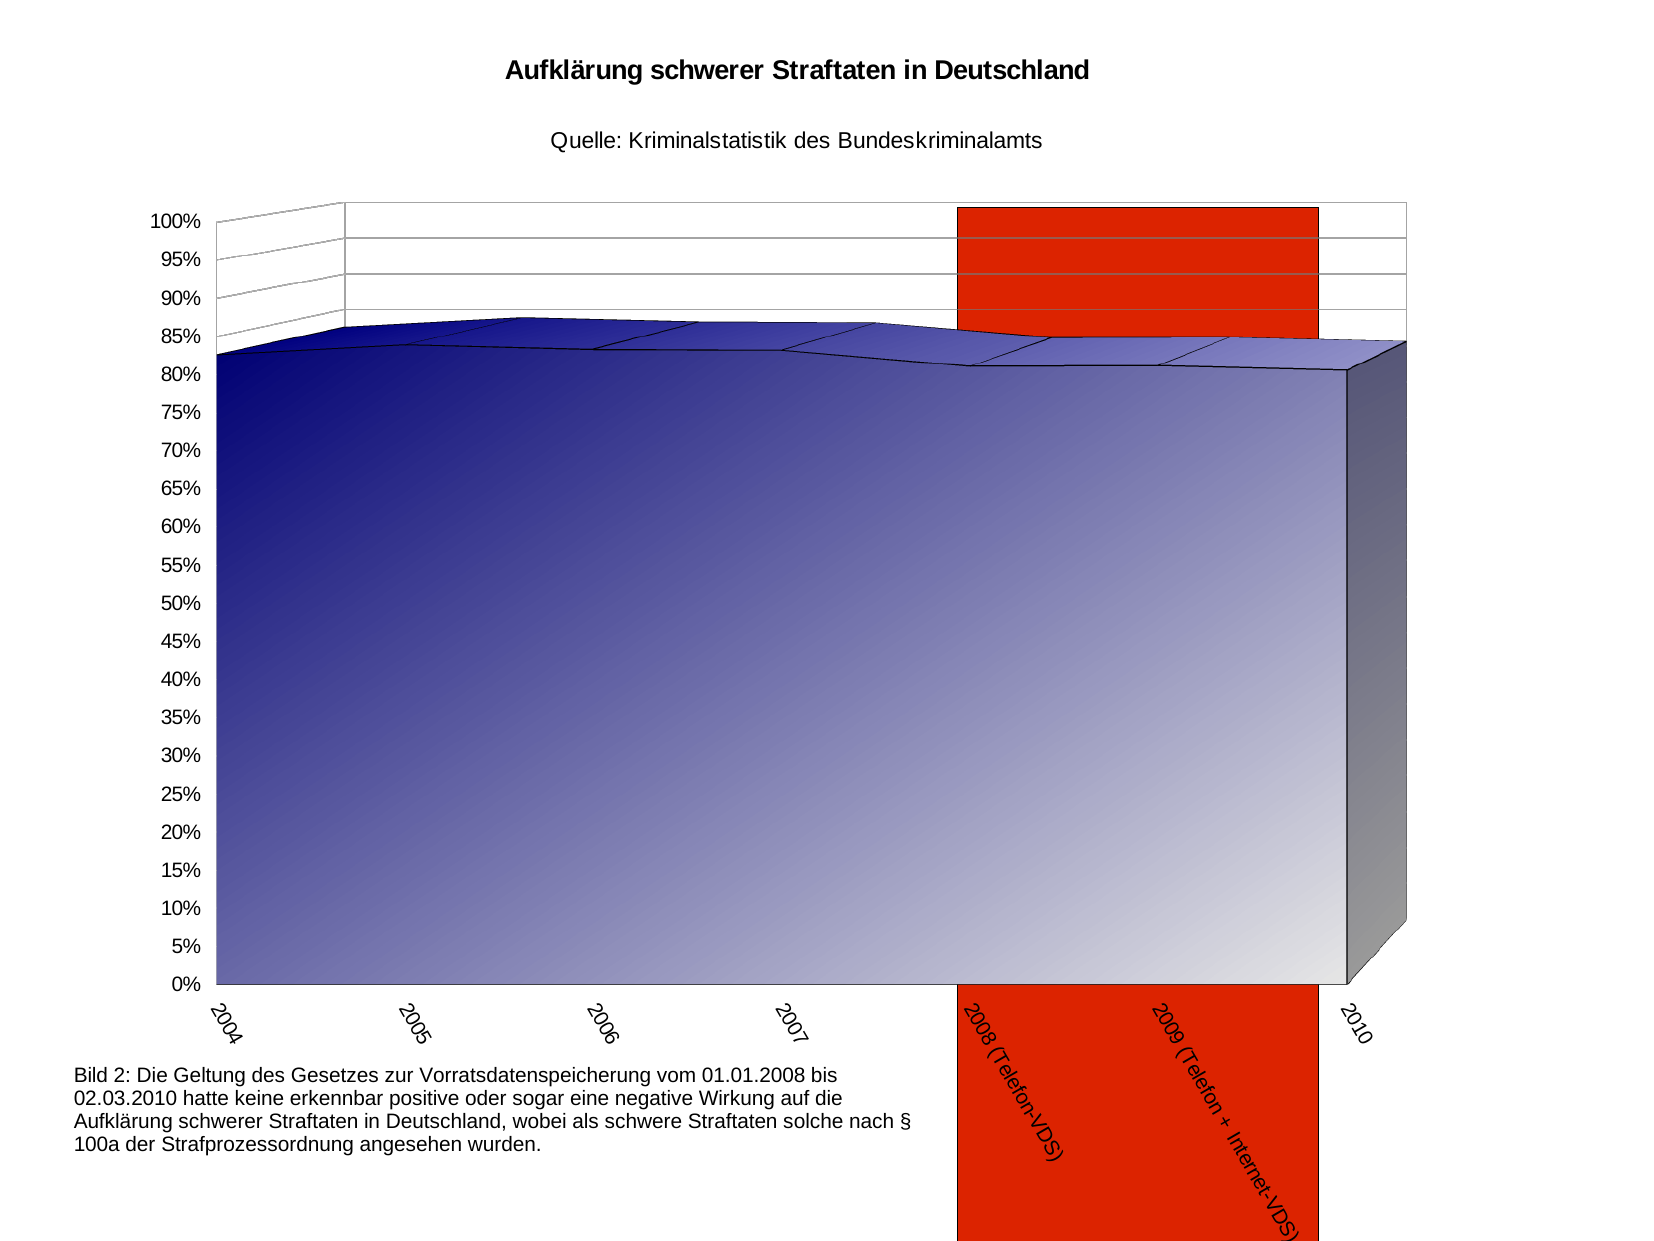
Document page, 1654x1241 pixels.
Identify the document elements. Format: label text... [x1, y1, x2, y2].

chart [59, 14, 1536, 1241]
text_box Bild 2: Die Geltung des Gesetzes zur Vorratsdatenspeicherung vom 01.01.2008 bis 02.03.2010 hatte keine erkennbar positive oder sogar eine negative Wirkung auf die Aufklärung schwerer Straftaten in Deutschland, wobei als schwere Straftaten solche nach § 100a der Strafprozessordnung angesehen wurden. [59, 1056, 928, 1241]
